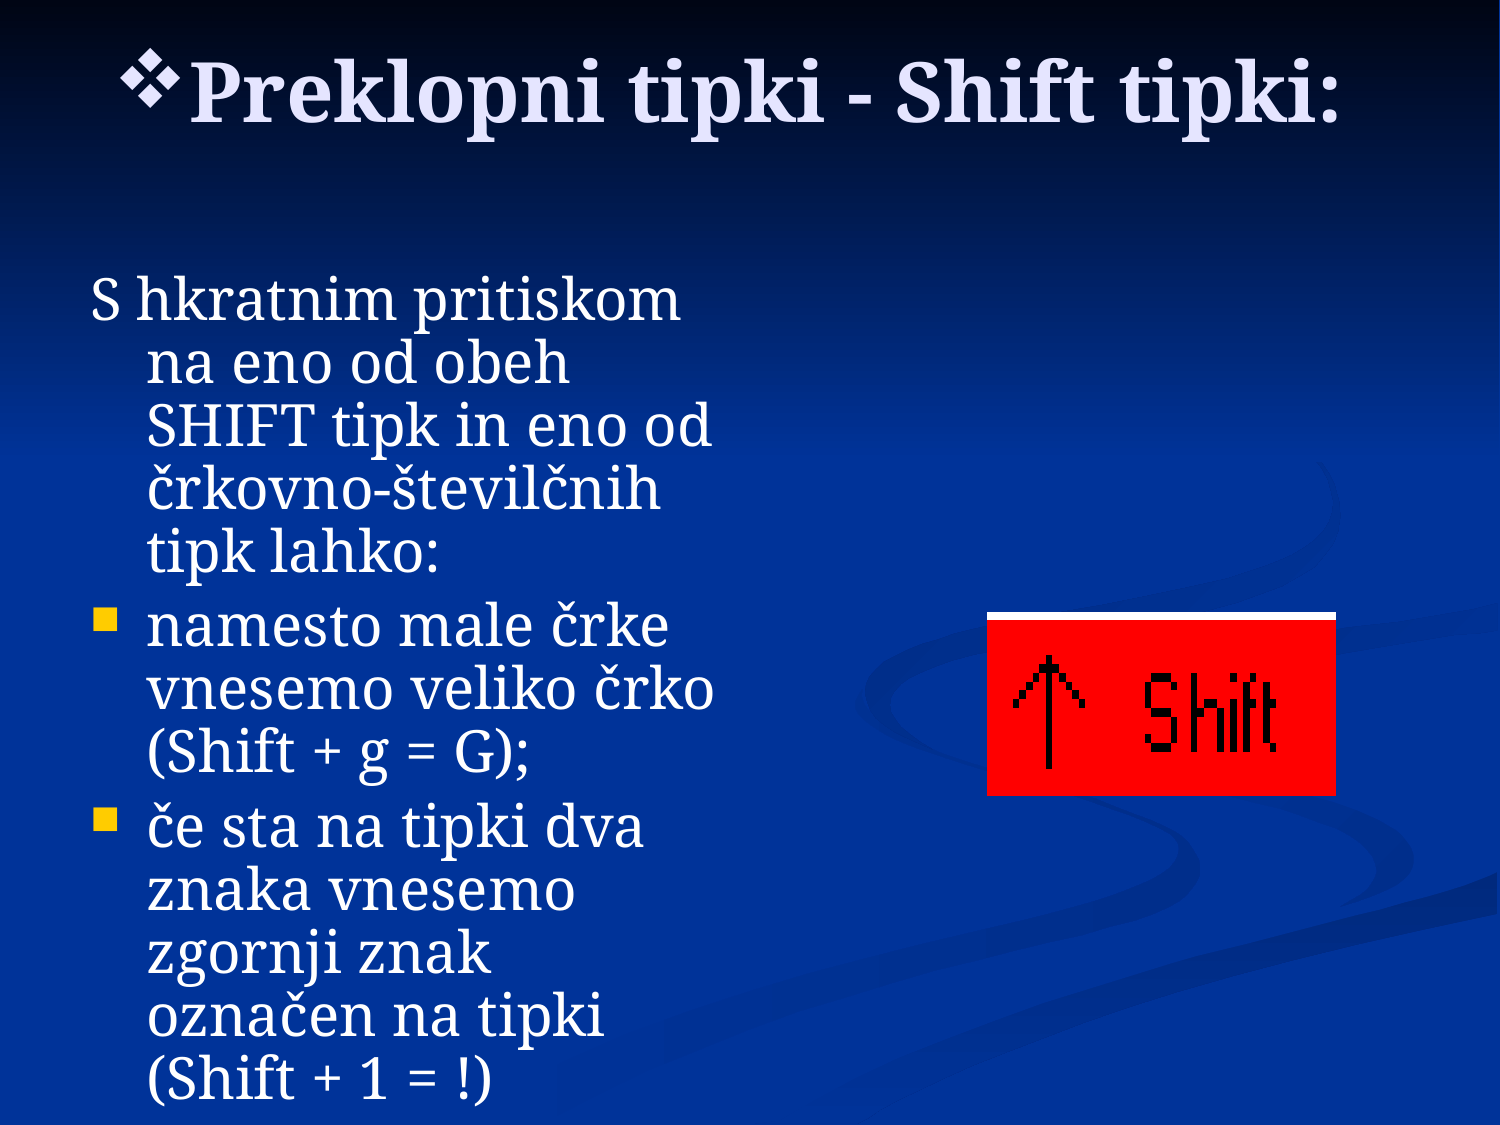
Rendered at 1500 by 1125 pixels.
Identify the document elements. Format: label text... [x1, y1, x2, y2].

picture [987, 612, 1336, 796]
list S hkratnim pritiskom na eno od obeh SHIFT tipk in eno od črkovno-številčnih tipk lahko: namesto male črke vnesemo veliko črko (Shift + g = G); če sta na tipki dva znaka vnesemo zgornji znak označen na tipki (Shift + 1 = !) [75, 262, 738, 1005]
title Preklopni tipki - Shift tipki: [75, 45, 1425, 233]
